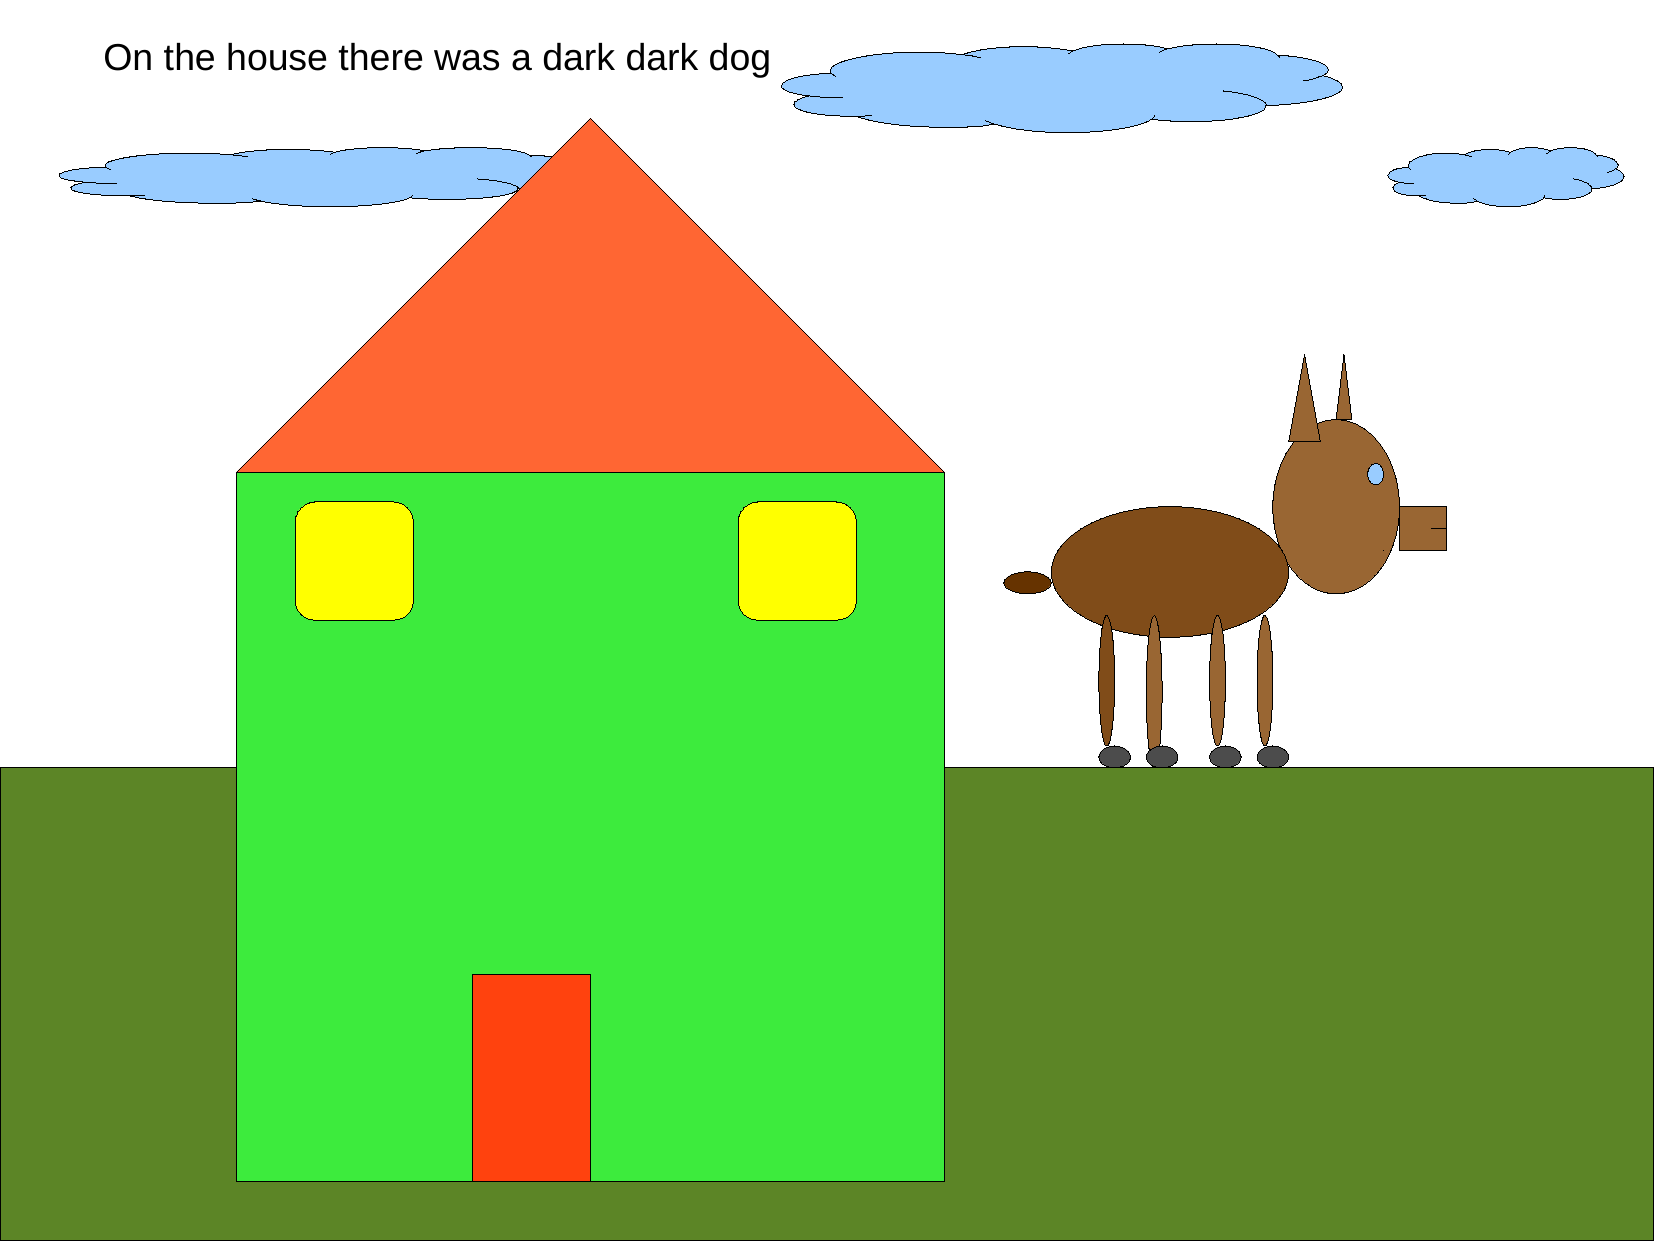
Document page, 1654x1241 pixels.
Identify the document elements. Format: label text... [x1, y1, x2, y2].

text_box [1387, 147, 1625, 207]
text_box On the house there was a dark dark dog [88, 29, 1595, 129]
text_box [0, 118, 1654, 1241]
text_box [781, 43, 1343, 133]
